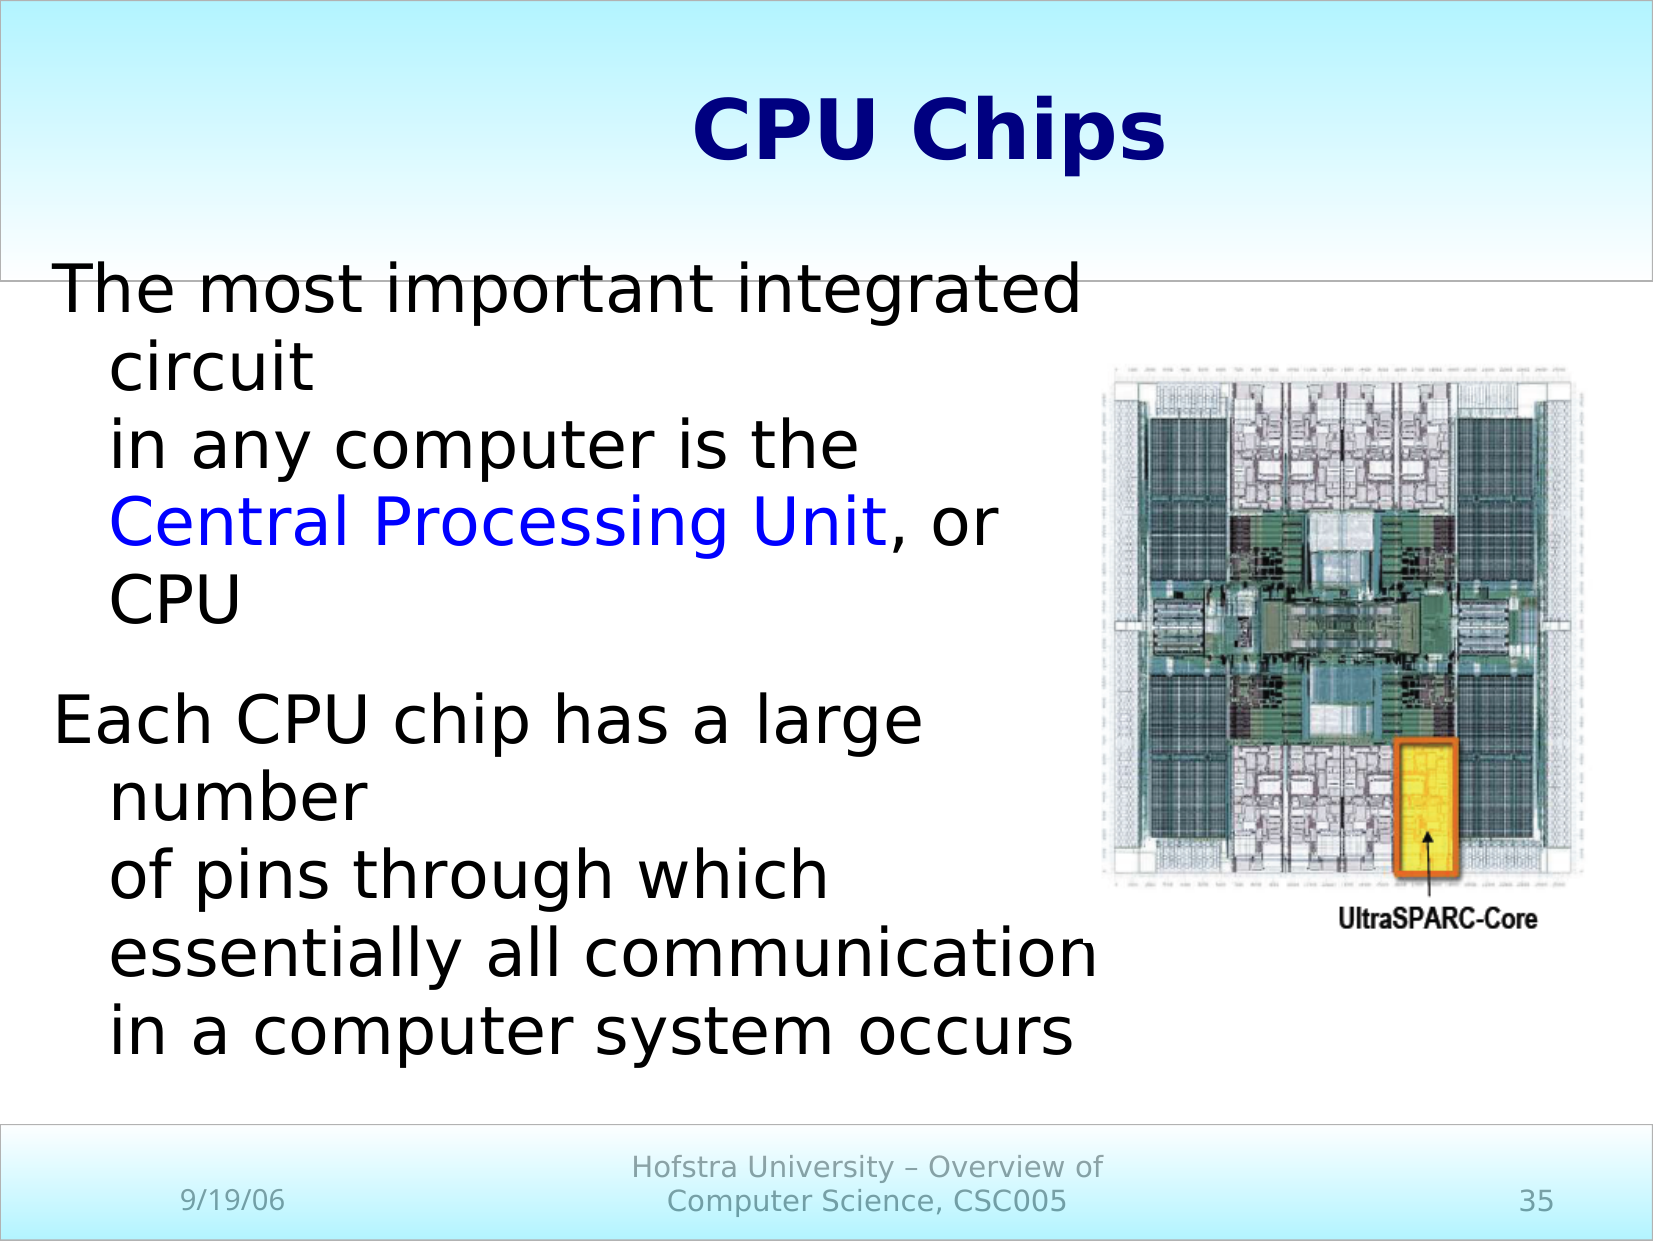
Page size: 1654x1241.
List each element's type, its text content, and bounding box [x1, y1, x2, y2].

list The most important integrated circuit in any computer is the Central Processing Unit, or CPU Each CPU chip has a large number of pins through which essentially all communication in a computer system occurs [37, 242, 1126, 1231]
title CPU Chips [247, 27, 1612, 235]
picture [1083, 347, 1611, 943]
